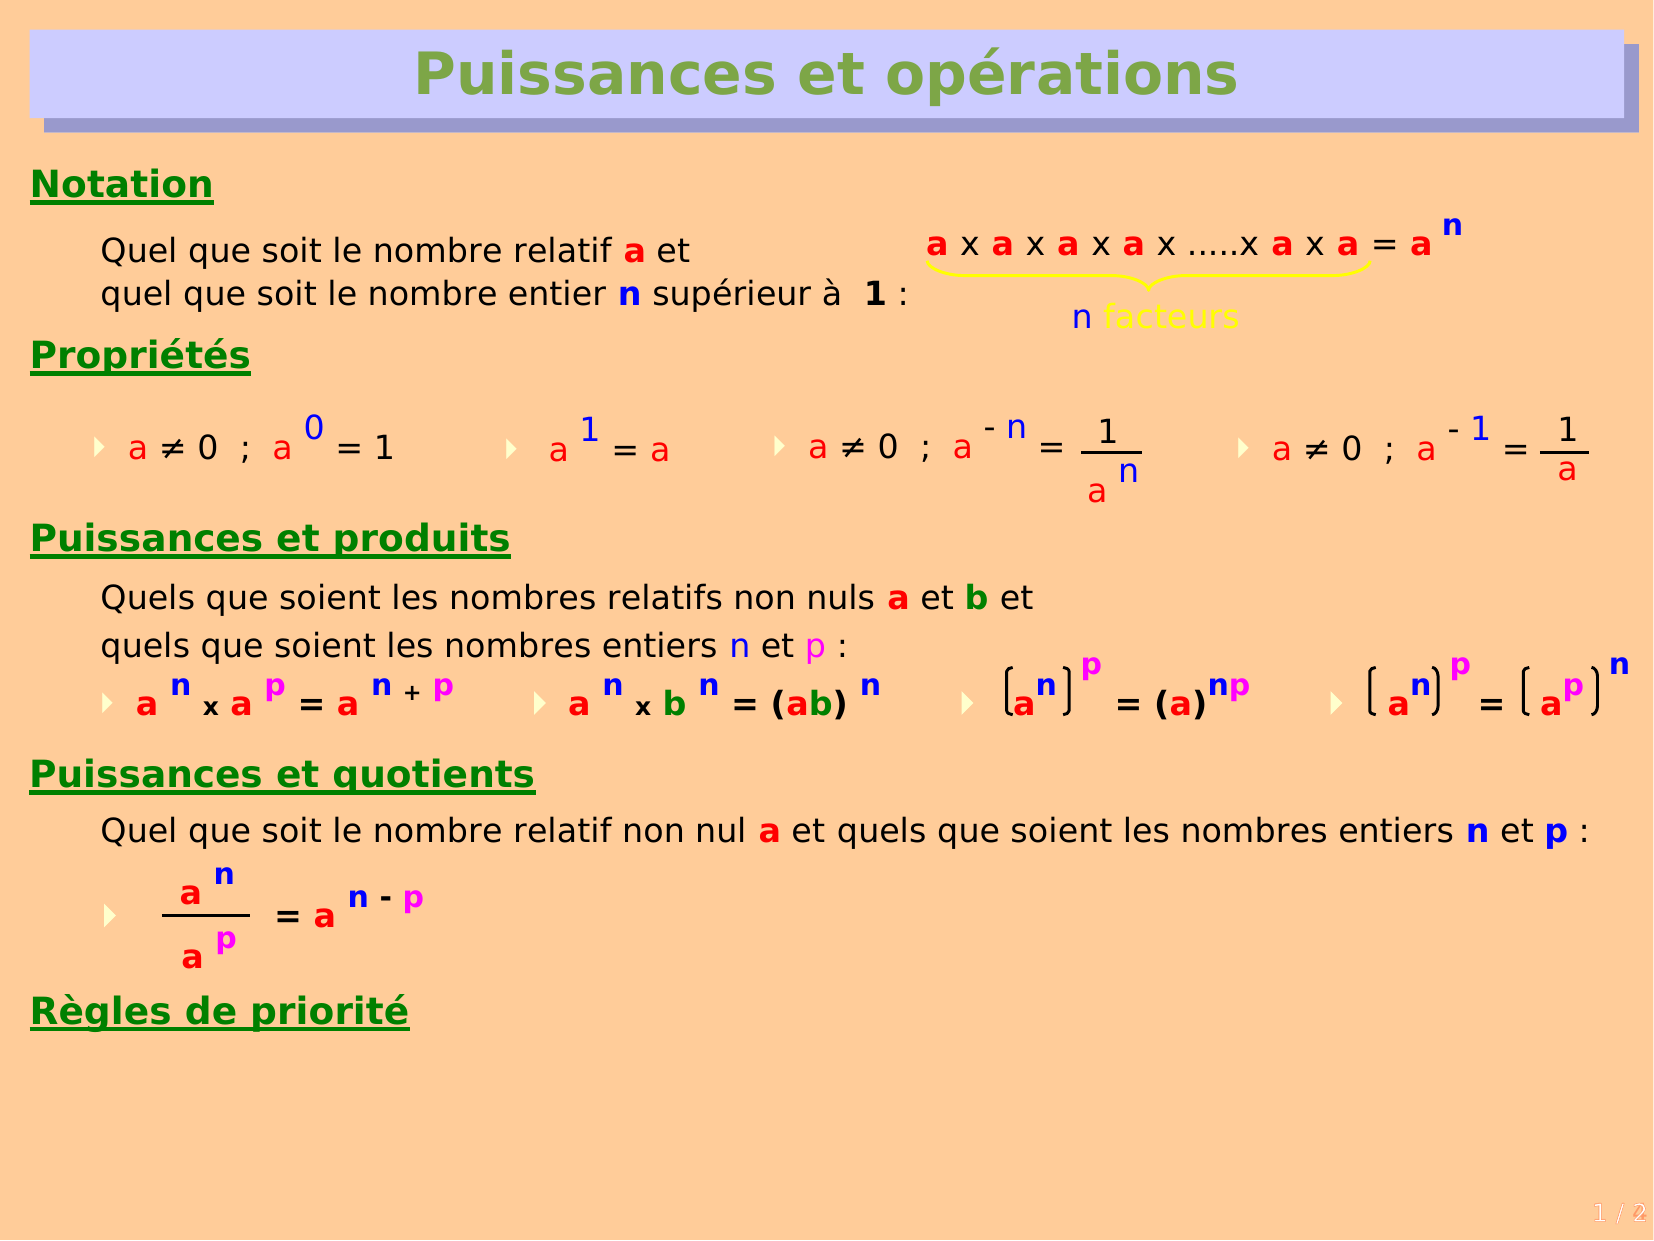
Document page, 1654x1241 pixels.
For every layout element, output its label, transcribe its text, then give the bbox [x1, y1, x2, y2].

text_box  a ≠ 0 ; a 0 = 1 [86, 408, 403, 470]
text_box Règles de priorité [29, 989, 411, 1034]
title Puissances et opérations [29, 29, 1625, 119]
text_box quels que soient les nombres entiers n et p : [836, 811, 1591, 851]
text_box Puissances et quotients [29, 752, 536, 798]
text_box 1 a [1554, 454, 1582, 489]
text_box  a ≠ 0 ; a - 1 = [1229, 410, 1540, 471]
text_box Propriétés [29, 333, 252, 378]
text_box Quels que soient les nombres relatifs non nuls a et b et [100, 571, 1034, 625]
text_box 1 / 2 [1591, 1198, 1649, 1235]
text_box p [1449, 646, 1472, 703]
text_box  an = ap [1318, 667, 1611, 724]
text_box a n [179, 856, 236, 913]
text_box  a n x b n = (ab) n [521, 667, 885, 724]
text_box  a 1 = a [496, 410, 670, 472]
text_box Notation [29, 162, 215, 207]
text_box  a n x a p = a n + p [91, 667, 456, 724]
text_box Quel que soit le nombre relatif non nul a et [100, 804, 836, 858]
text_box 1 a n [1087, 412, 1140, 451]
text_box 1 a [1554, 410, 1582, 451]
text_box n facteurs [1071, 297, 1241, 337]
text_box n [1608, 646, 1631, 703]
text_box quels que soient les nombres entiers n et p : [100, 625, 849, 666]
text_box p [1080, 646, 1103, 703]
text_box a x a x a x a x .....x a x a = a n [925, 207, 1472, 264]
text_box  an = (a)np [950, 667, 1253, 724]
text_box a p [179, 920, 239, 977]
text_box  = a n - p [79, 879, 440, 936]
text_box Quel que soit le nombre relatif a et [100, 224, 691, 274]
text_box 1 a n [1087, 454, 1140, 511]
text_box quel que soit le nombre entier n supérieur à 1 : [100, 274, 910, 314]
text_box  a ≠ 0 ; a - n = [765, 408, 1076, 469]
text_box Puissances et produits [29, 516, 512, 561]
